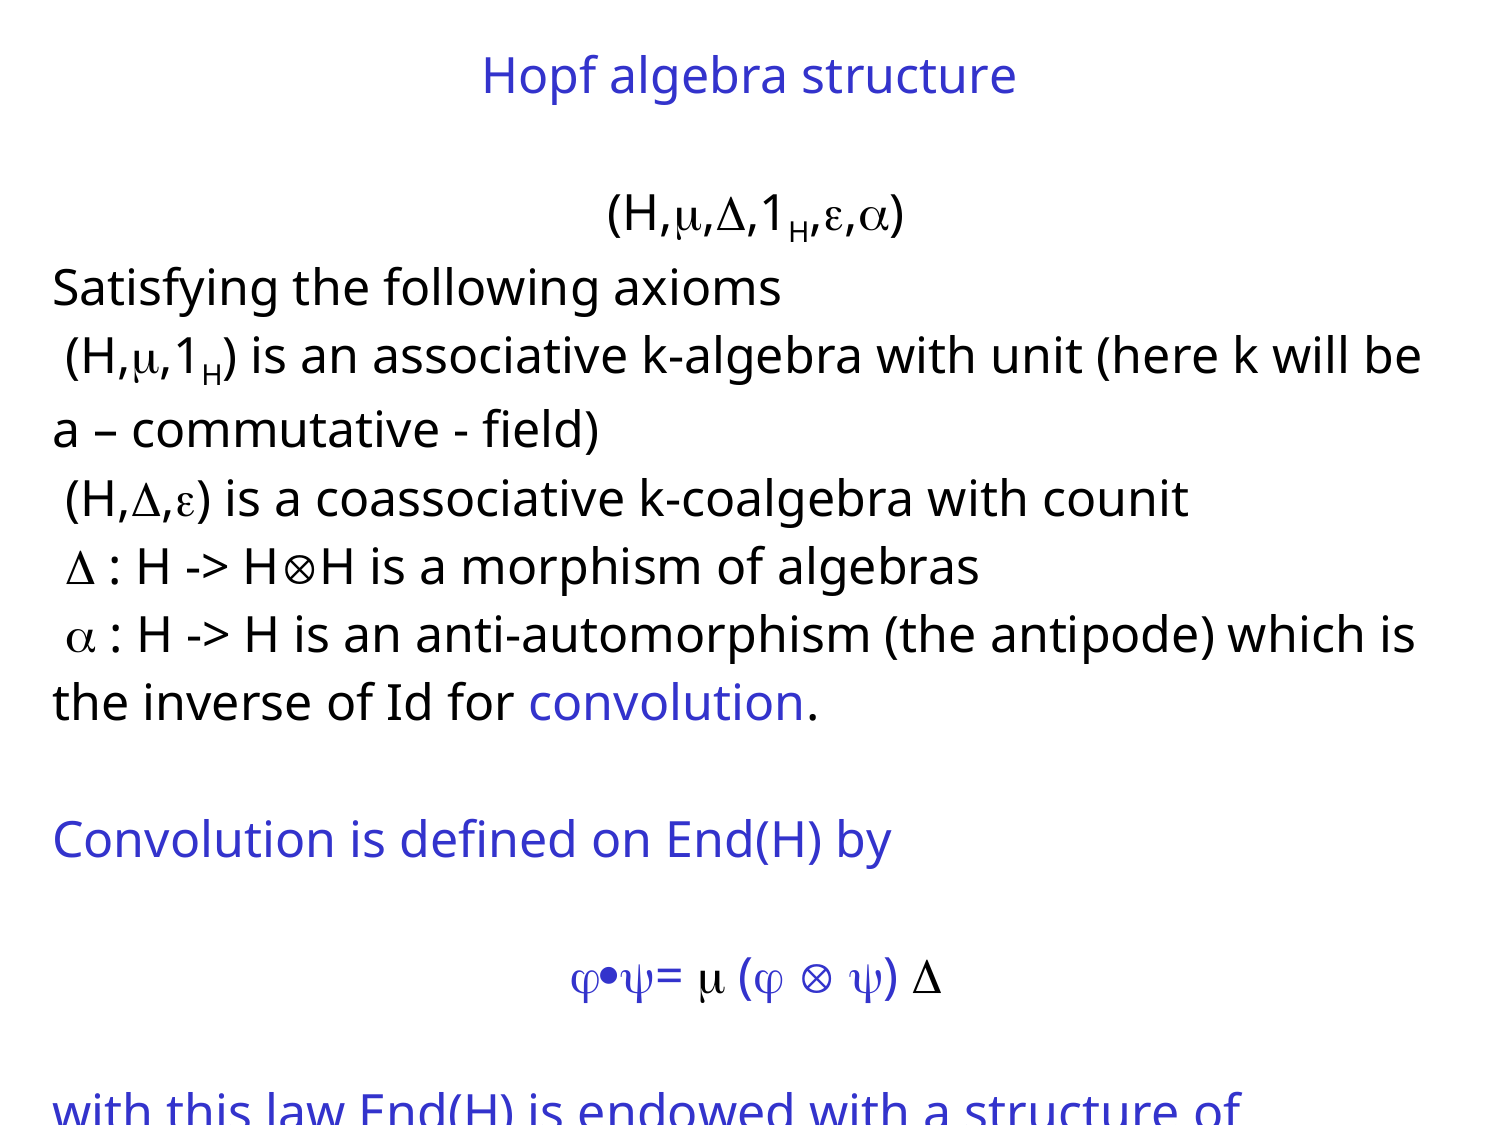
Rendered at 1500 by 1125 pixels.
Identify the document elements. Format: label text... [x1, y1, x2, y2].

text_box Hopf algebra structure (H,,,1H,,) Satisfying the following axioms (H,,1H) is an associative k-algebra with unit (here k will be a – commutative - field) (H,,) is a coassociative k-coalgebra with counit  : H -> HH is a morphism of algebras  : H -> H is an anti-automorphism (the antipode) which is the inverse of Id for convolution. Convolution is defined on End(H) by =  (  )  with this law End(H) is endowed with a structure of associative algebra with unit 1H. [37, 32, 1476, 1125]
